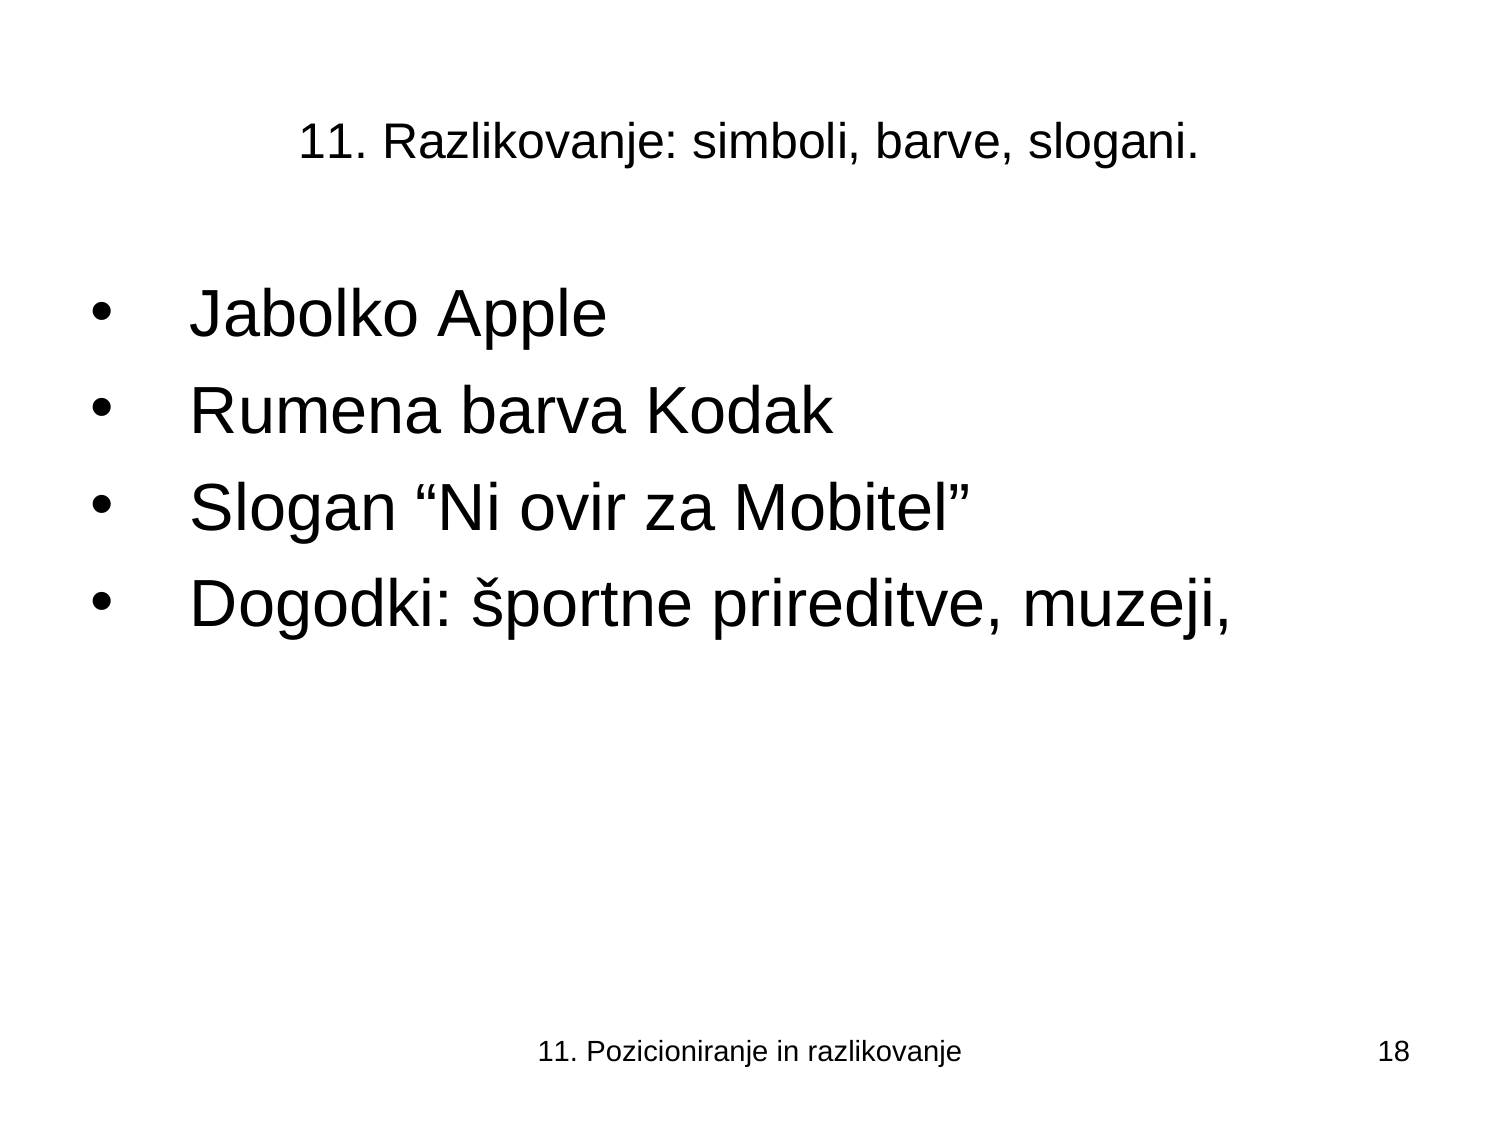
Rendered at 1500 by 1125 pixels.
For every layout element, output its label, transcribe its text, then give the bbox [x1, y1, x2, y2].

text_box <number> [1074, 1024, 1426, 1103]
title 11. Razlikovanje: simboli, barve, slogani. [75, 45, 1426, 233]
list Jabolko Apple Rumena barva Kodak Slogan “Ni ovir za Mobitel” Dogodki: športne prireditve, muzeji, [75, 262, 1426, 1006]
text_box 11. Pozicioniranje in razlikovanje [512, 1024, 988, 1103]
